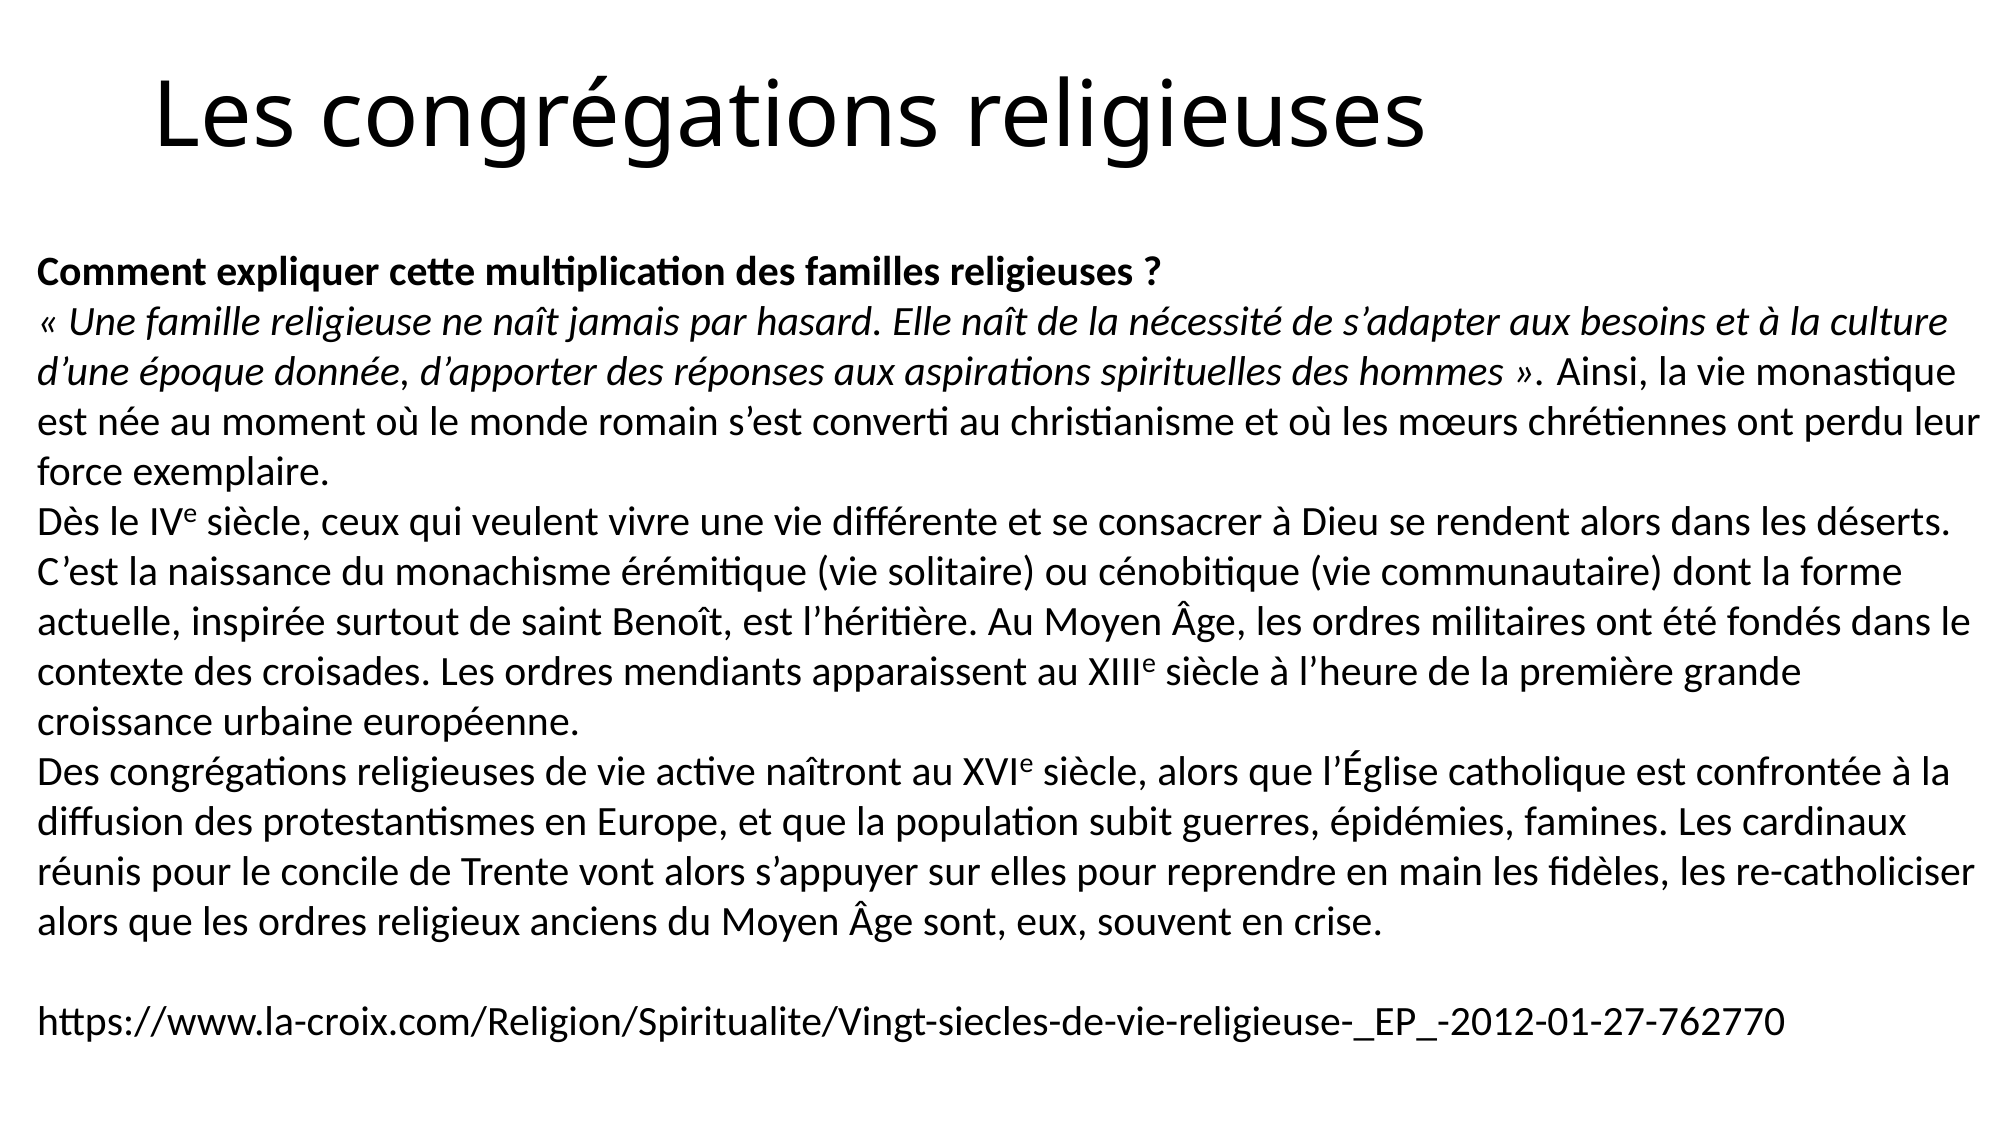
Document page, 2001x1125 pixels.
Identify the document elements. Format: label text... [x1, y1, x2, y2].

text_box Les congrégations religieuses [137, 59, 1863, 278]
text_box Comment expliquer cette multiplication des familles religieuses ? « Une famille religieuse ne naît jamais par hasard. Elle naît de la nécessité de s’adapter aux besoins et à la culture d’une époque donnée, d’apporter des réponses aux aspirations spirituelles des hommes ». Ainsi, la vie monastique est née au moment où le monde romain s’est converti au christianisme et où les mœurs chrétiennes ont perdu leur force exemplaire. Dès le IVe siècle, ceux qui veulent vivre une vie différente et se consacrer à Dieu se rendent alors dans les déserts. C’est la naissance du monachisme érémitique (vie solitaire) ou cénobitique (vie communautaire) dont la forme actuelle, inspirée surtout de saint Benoît, est l’héritière. Au Moyen Âge, les ordres militaires ont été fondés dans le contexte des croisades. Les ordres mendiants apparaissent au XIIIe siècle à l’heure de la première grande croissance urbaine européenne. Des congrégations religieuses de vie active naîtront au XVIe siècle, alors que l’Église catholique est confrontée à la diffusion des protestantismes en Europe, et que la population subit guerres, épidémies, famines. Les cardinaux réunis pour le concile de Trente vont alors s’appuyer sur elles pour reprendre en main les fidèles, les re-catholiciser alors que les ordres religieux anciens du Moyen Âge sont, eux, souvent en crise. https://www.la-croix.com/Religion/Spiritualite/Vingt-siecles-de-vie-religieuse-_EP_-2012-01-27-762770 [22, 235, 2000, 1059]
